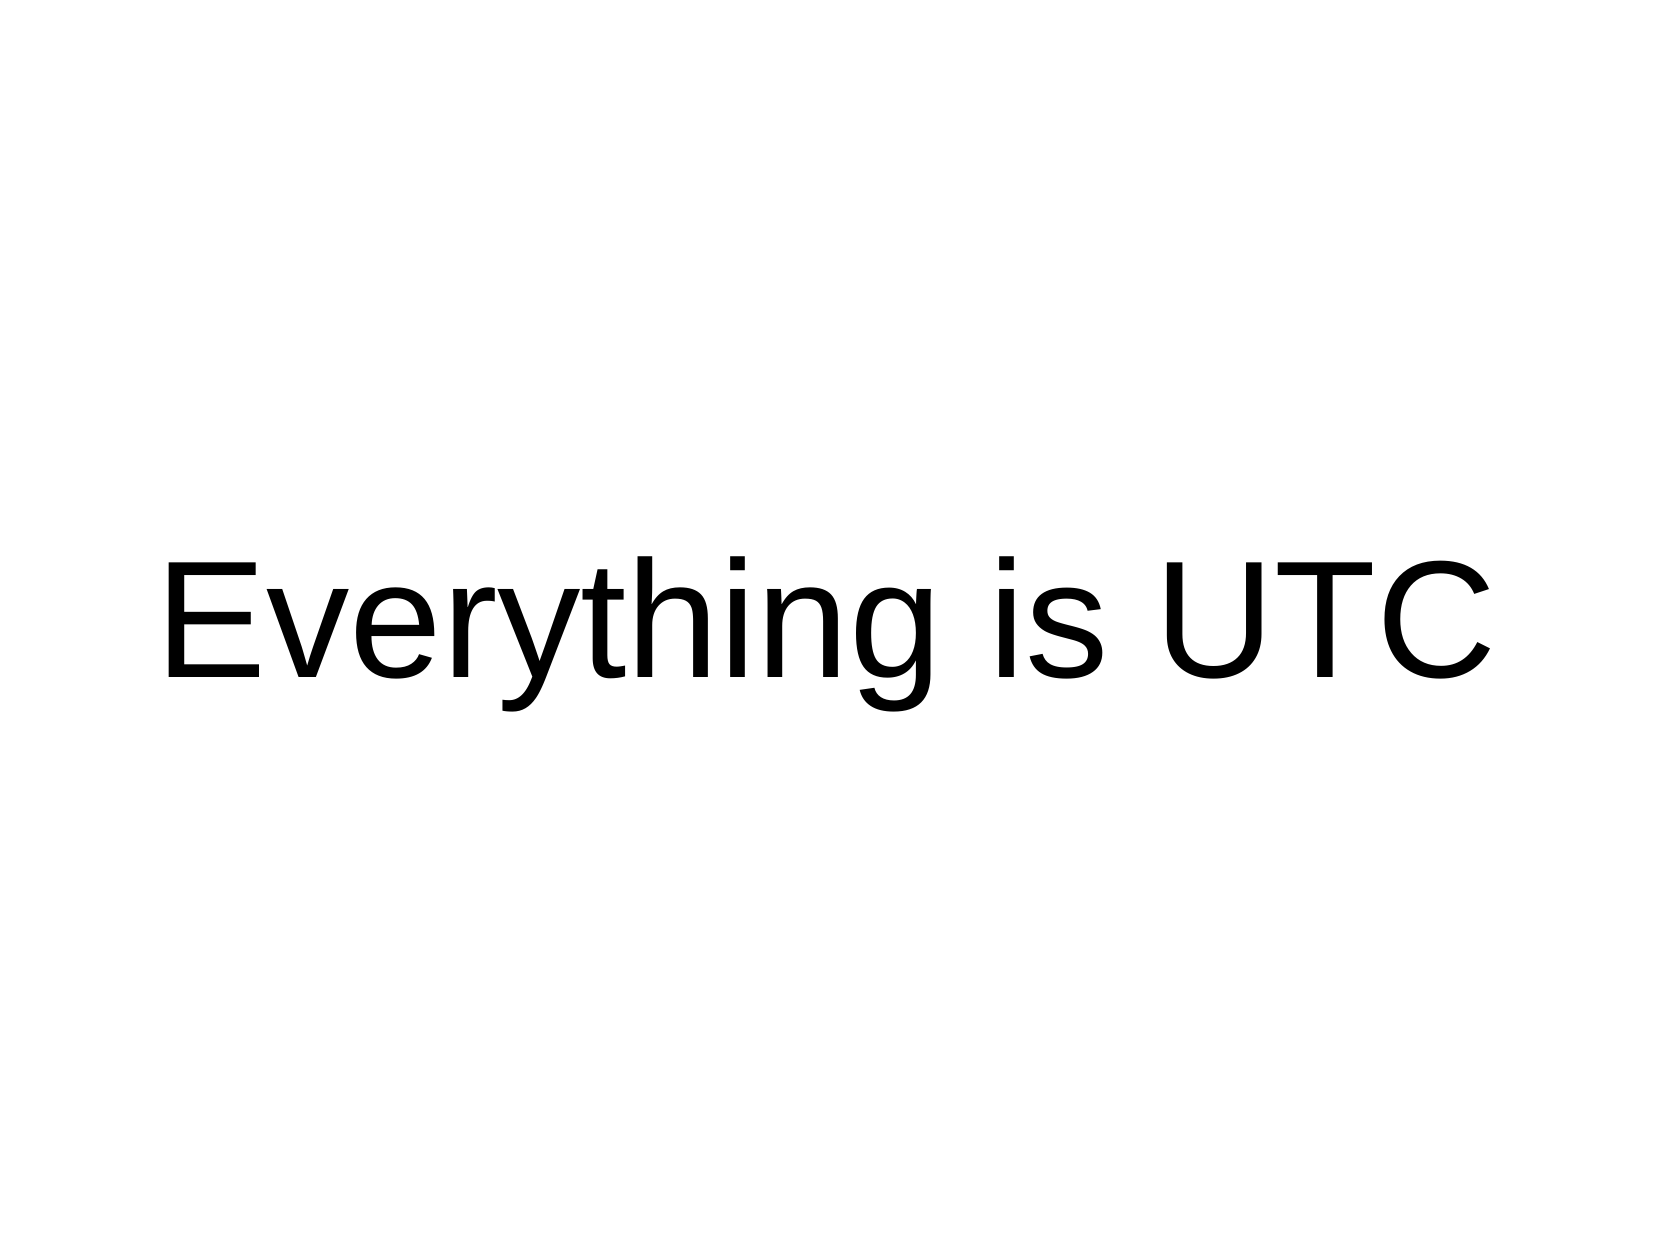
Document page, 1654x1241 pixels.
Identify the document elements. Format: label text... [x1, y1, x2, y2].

title Everything is UTC [0, 516, 1654, 724]
